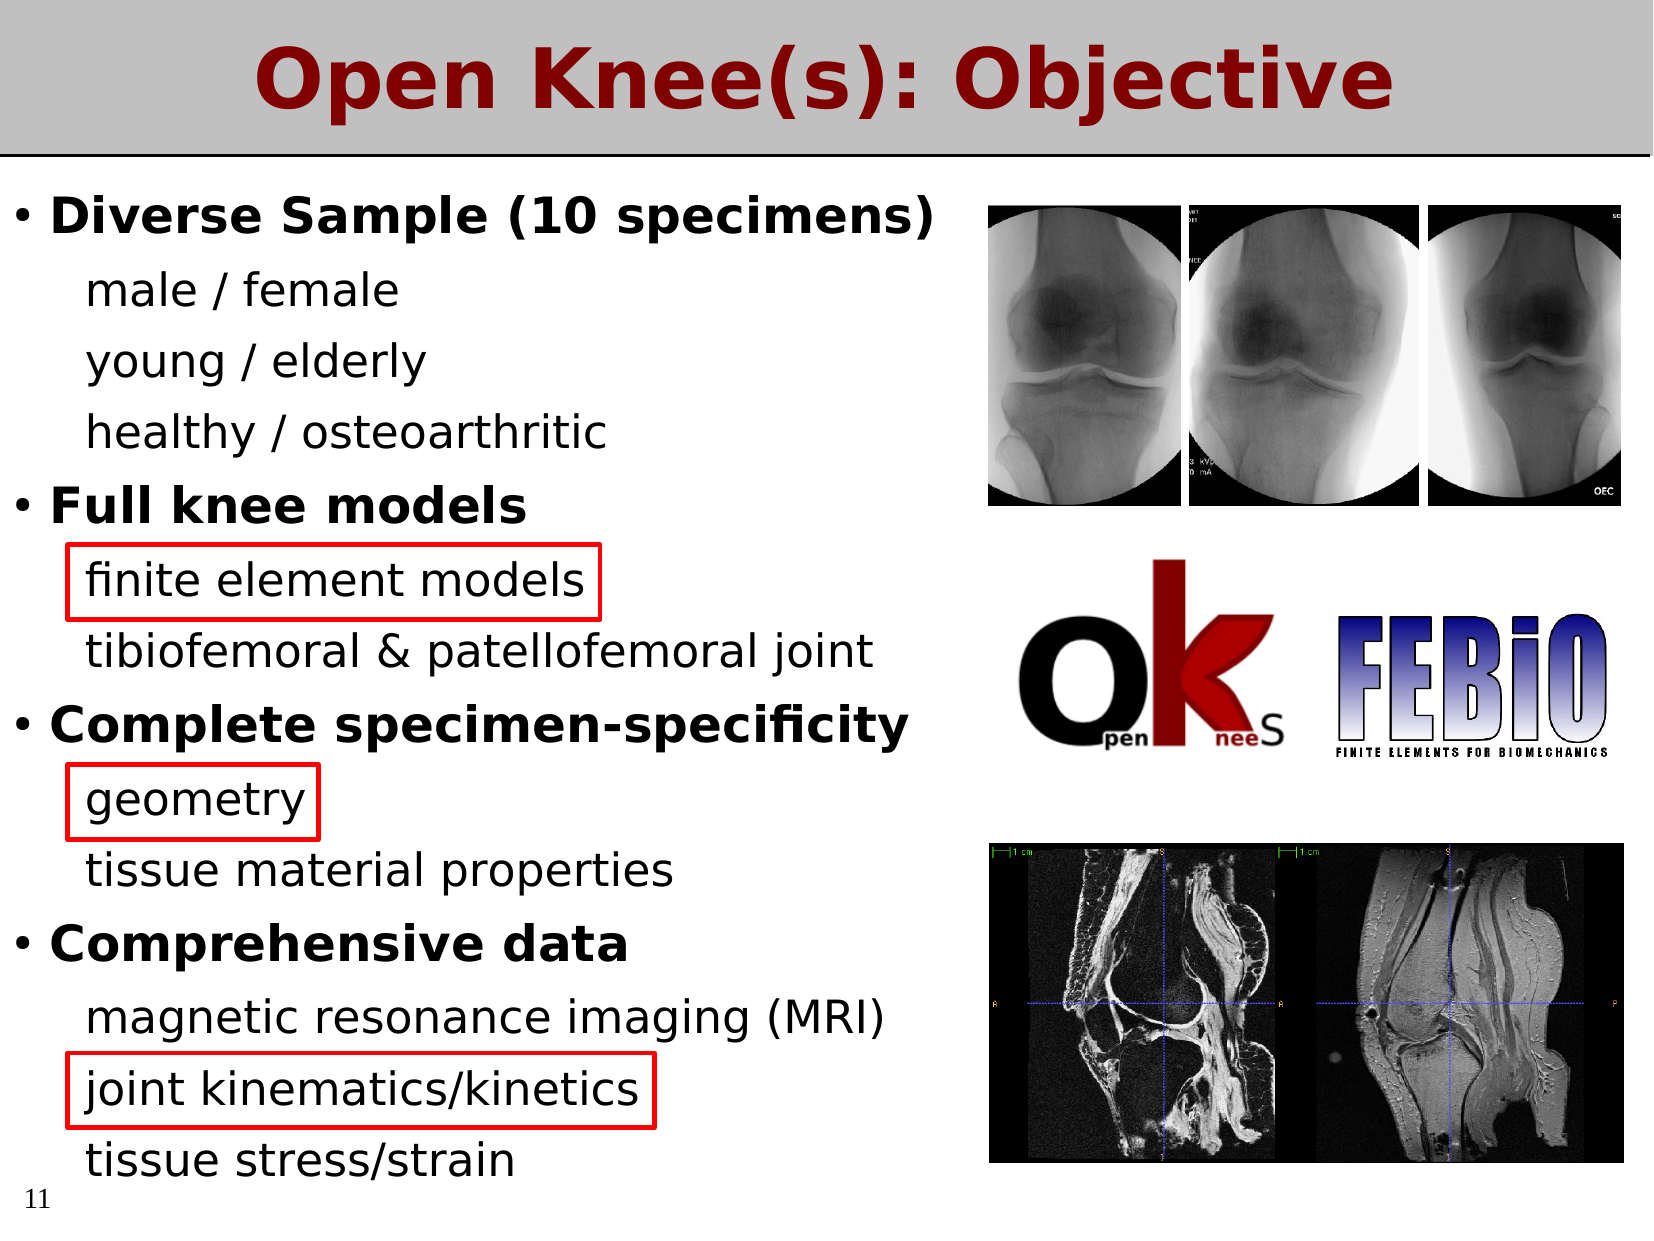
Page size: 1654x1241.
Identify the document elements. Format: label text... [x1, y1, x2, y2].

picture [1428, 205, 1621, 506]
text_box Diverse Sample (10 specimens) male / female young / elderly healthy / osteoarthritic Full knee models finite element models tibiofemoral & patellofemoral joint Complete specimen-specificity geometry tissue material properties Comprehensive data magnetic resonance imaging (MRI) joint kinematics/kinetics tissue stress/strain [13, 187, 989, 1188]
text_box [0, 0, 1654, 156]
text_box [67, 764, 319, 840]
picture [1189, 205, 1419, 506]
text_box Open Knee(s): Objective [0, 31, 1651, 129]
picture [1012, 550, 1295, 759]
picture [989, 843, 1624, 1163]
picture [1312, 605, 1631, 787]
picture [989, 205, 1181, 506]
text_box [67, 1052, 655, 1128]
